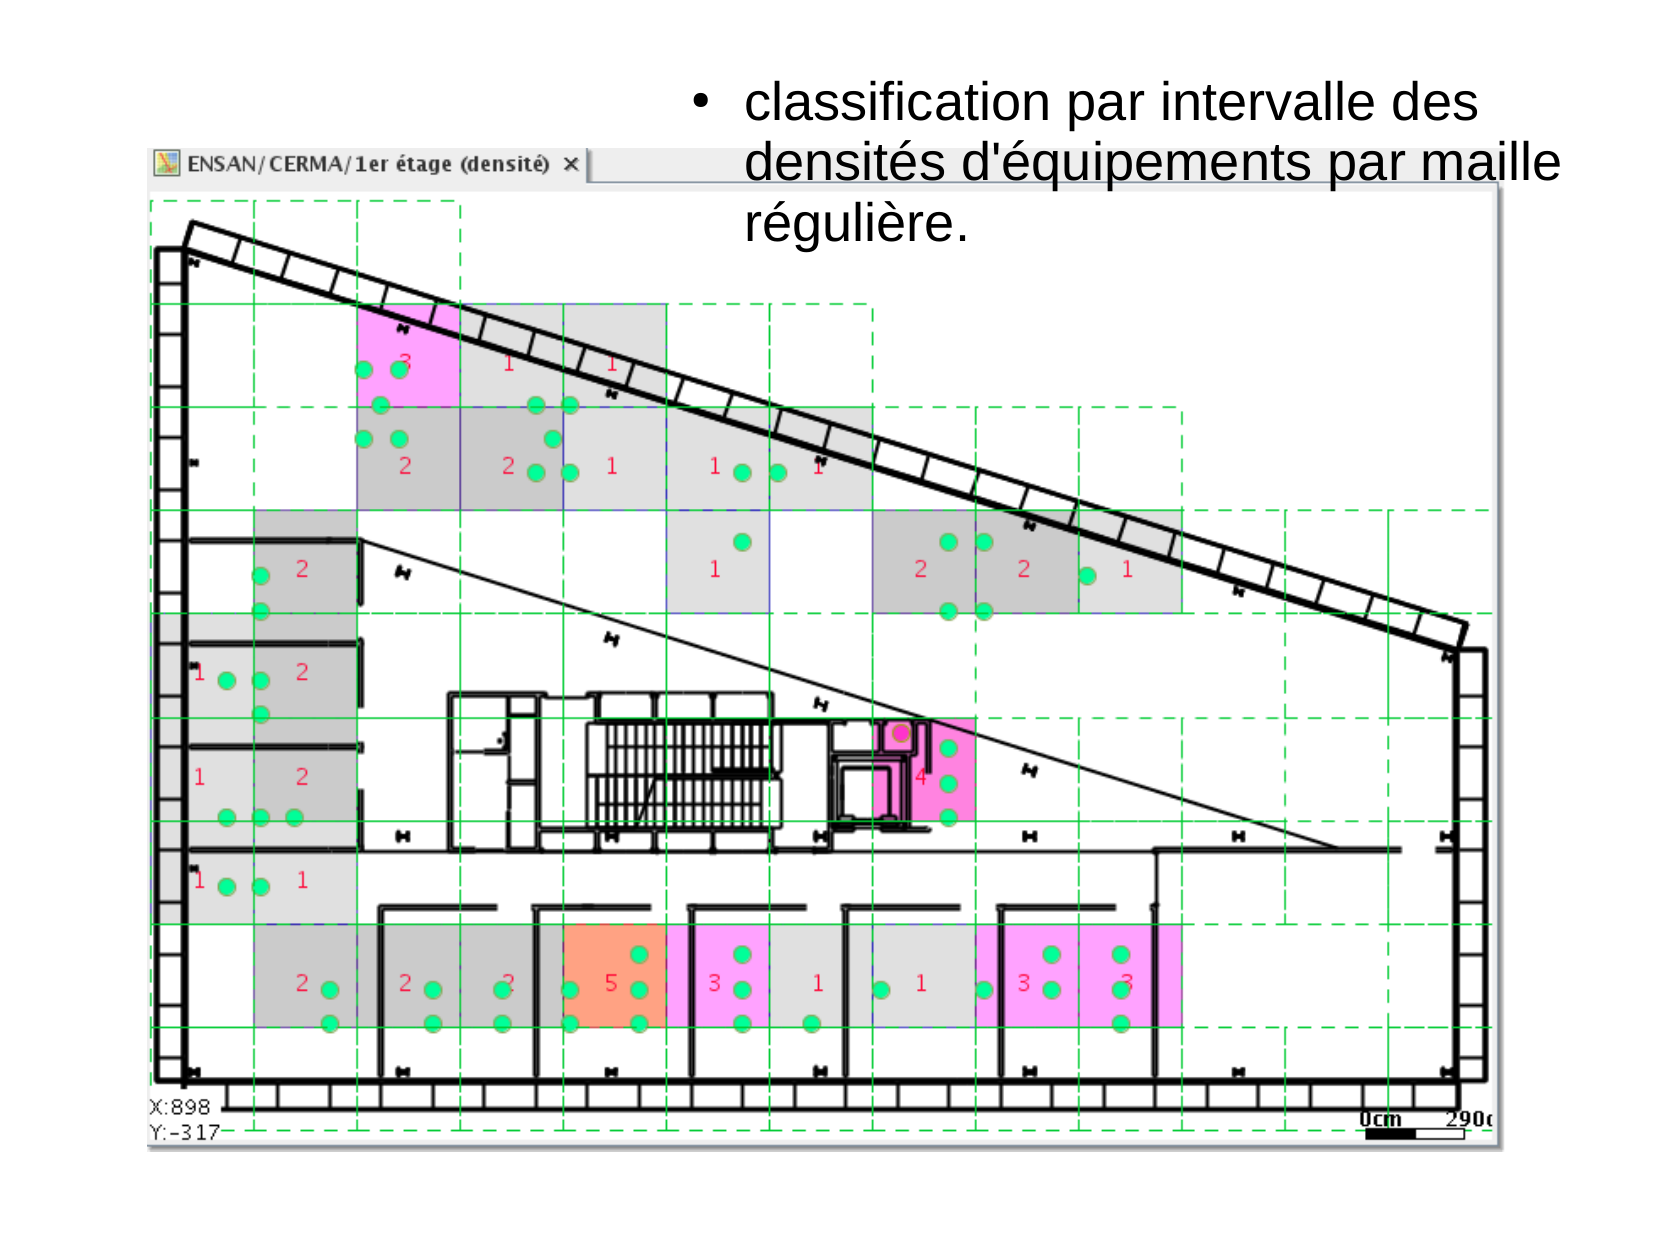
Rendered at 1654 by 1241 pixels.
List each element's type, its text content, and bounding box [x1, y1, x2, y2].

picture [147, 148, 1506, 1152]
list classification par intervalle des densités d'équipements par maille régulière. [673, 71, 1654, 349]
